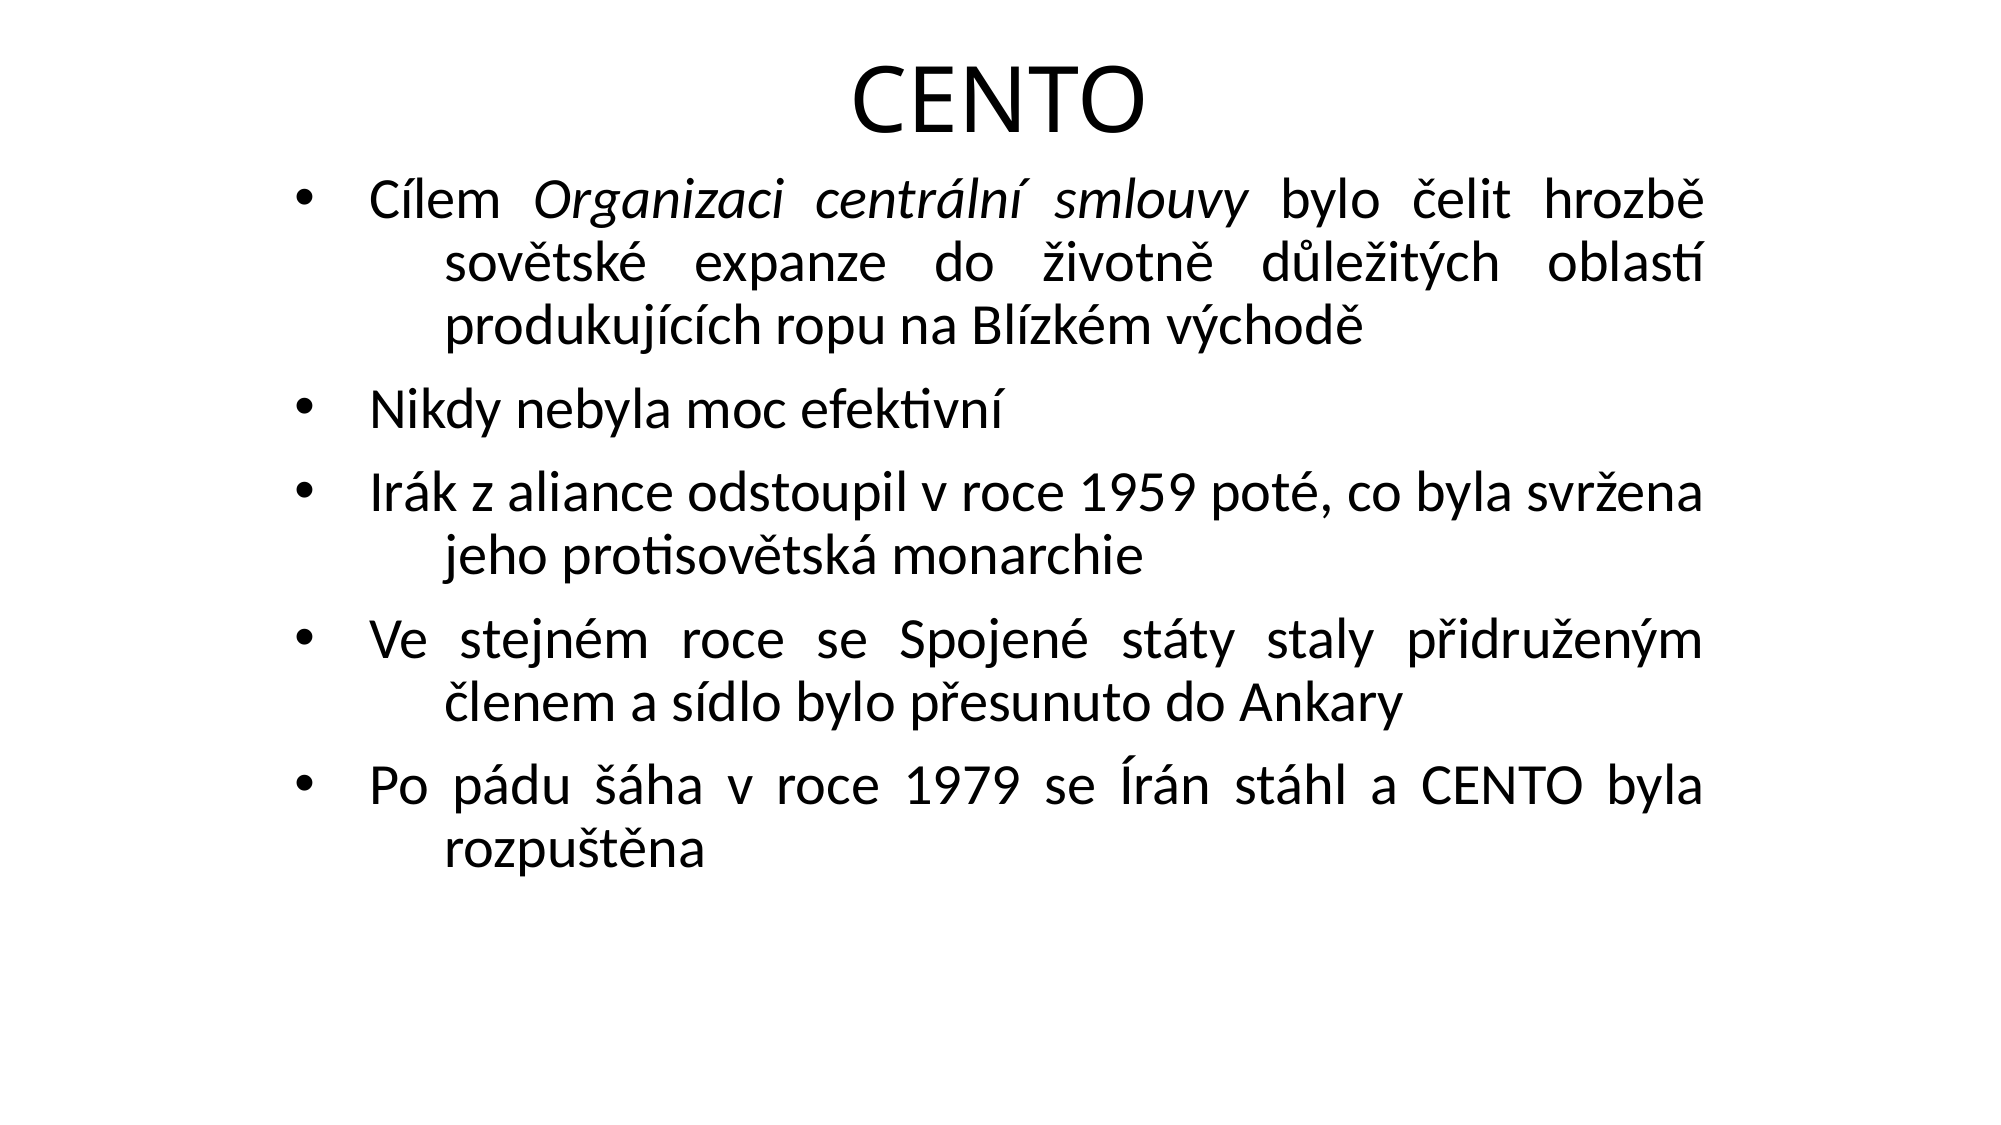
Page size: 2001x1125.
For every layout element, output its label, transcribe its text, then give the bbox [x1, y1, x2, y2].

list Cílem Organizaci centrální smlouvy bylo čelit hrozbě sovětské expanze do životně důležitých oblastí produkujících ropu na Blízkém východě Nikdy nebyla moc efektivní Irák z aliance odstoupil v roce 1959 poté, co byla svržena jeho protisovětská monarchie Ve stejném roce se Spojené státy staly přidruženým členem a sídlo bylo přesunuto do Ankary Po pádu šáha v roce 1979 se Írán stáhl a CENTO byla rozpuštěna [279, 160, 1721, 1106]
title CENTO [324, 45, 1675, 160]
